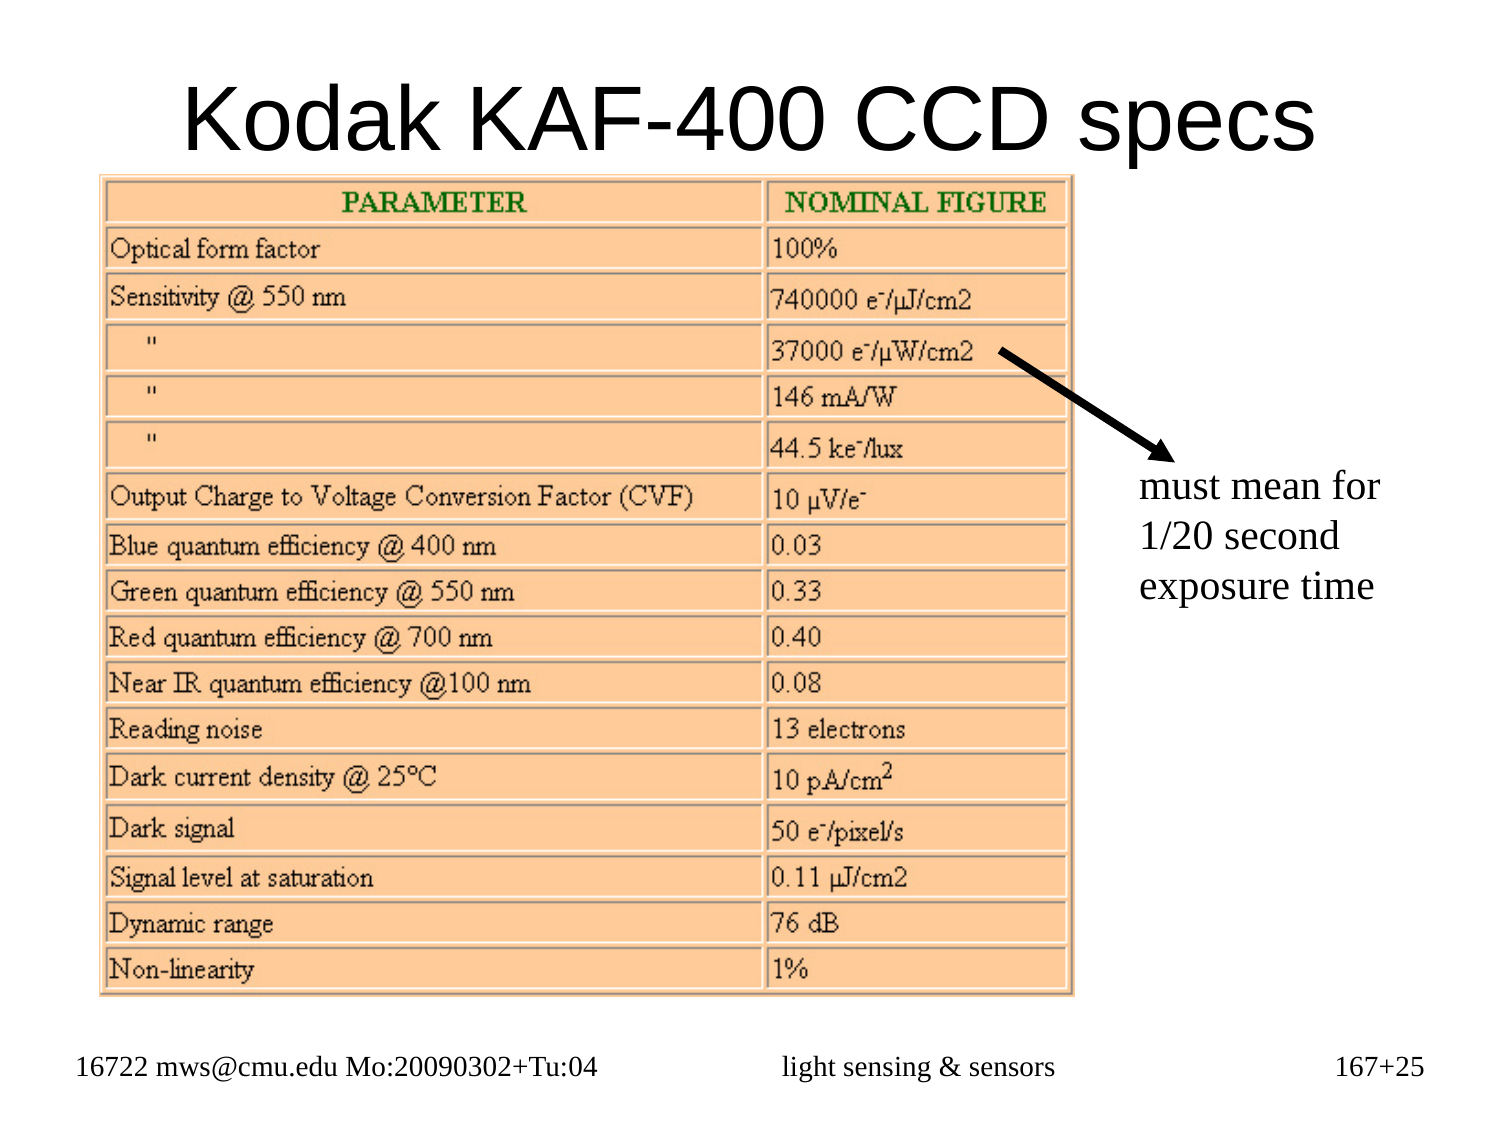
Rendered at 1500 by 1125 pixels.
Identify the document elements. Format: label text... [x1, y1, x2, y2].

title Kodak KAF-400 CCD specs [112, 59, 1388, 178]
picture [99, 174, 1075, 997]
text_box must mean for 1/20 second exposure time [1124, 450, 1396, 616]
